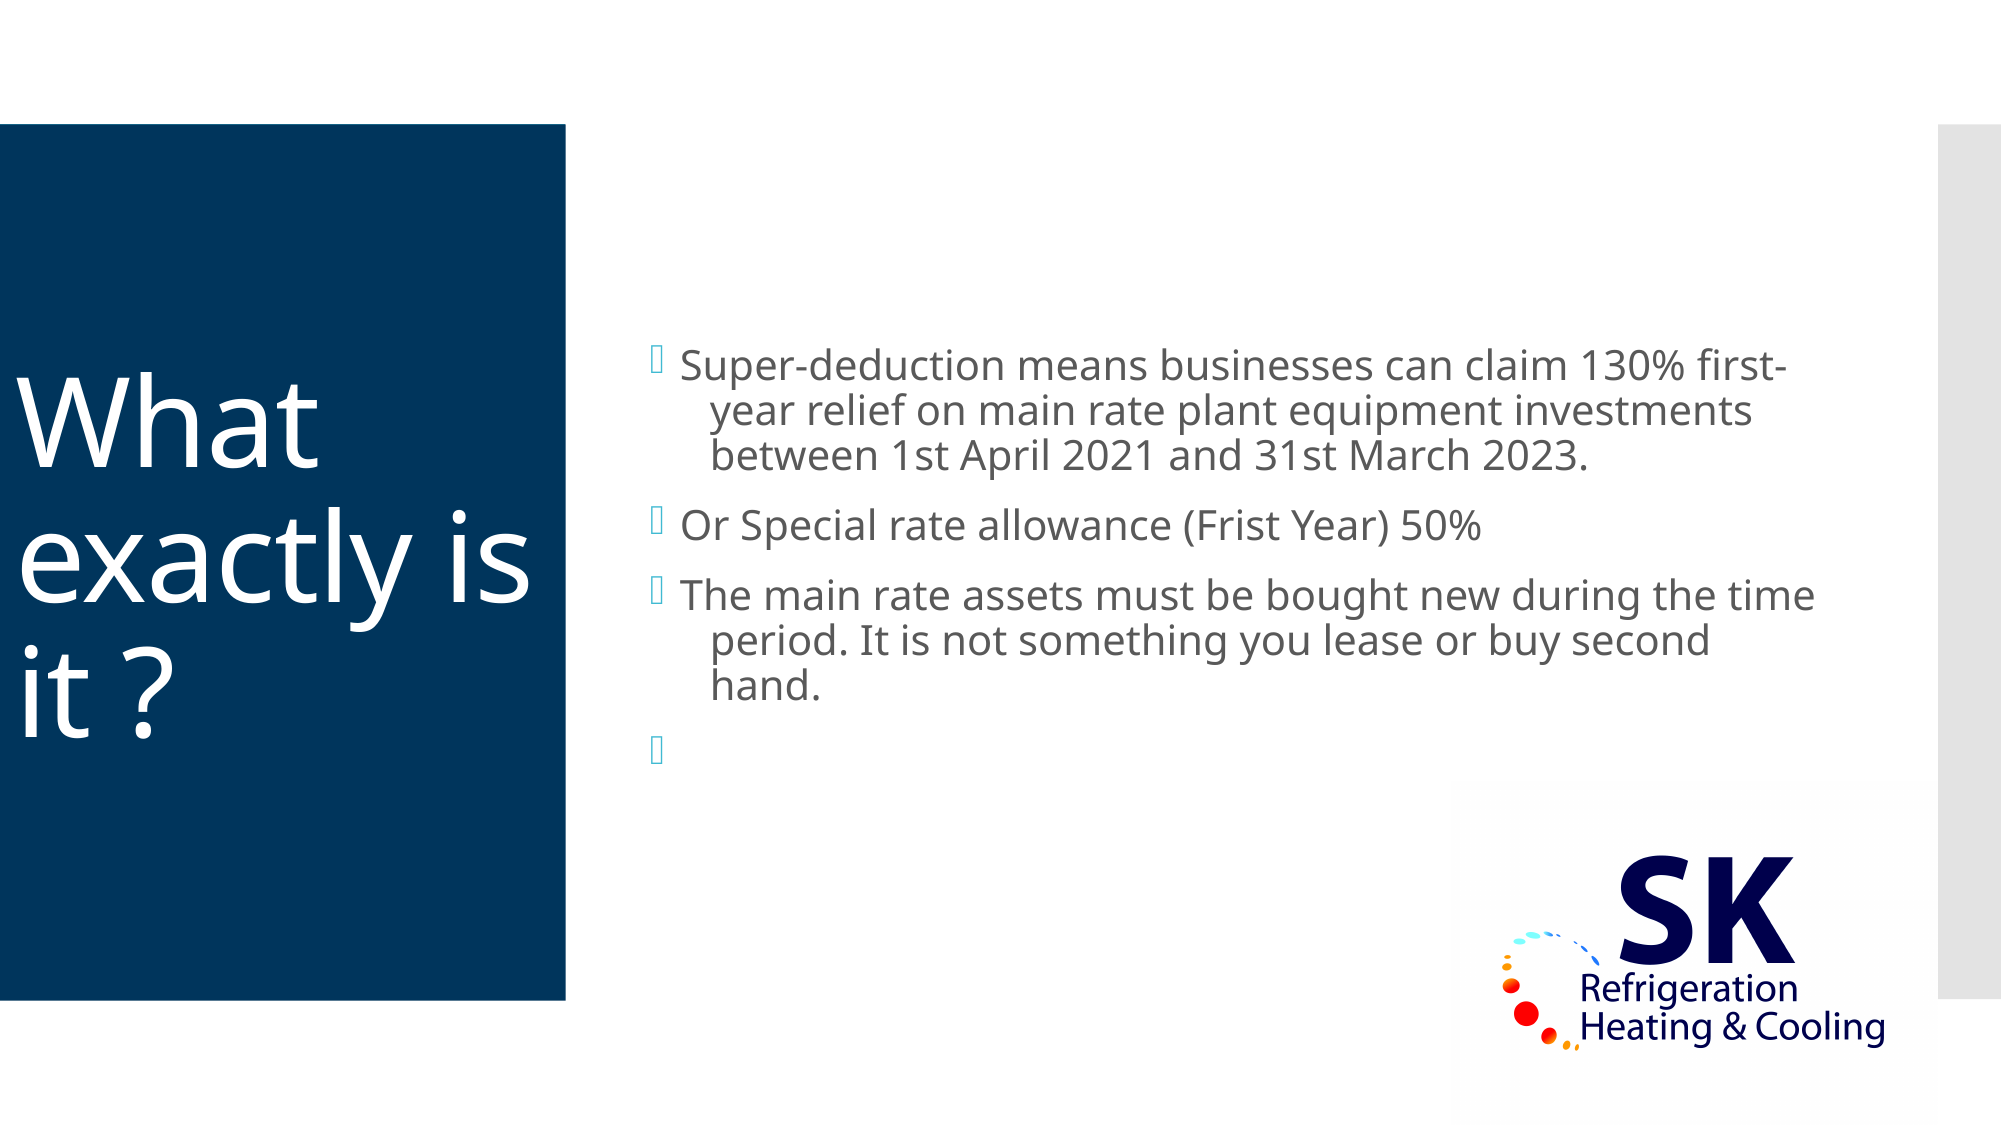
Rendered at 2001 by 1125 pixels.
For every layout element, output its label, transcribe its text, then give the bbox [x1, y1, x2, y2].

list Super-deduction means businesses can claim 130% first-year relief on main rate plant equipment investments between 1st April 2021 and 31st March 2023. Or Special rate allowance (Frist Year) 50% The main rate assets must be bought new during the time period. It is not something you lease or buy second hand. [634, 141, 1835, 982]
picture [1451, 781, 1938, 1125]
title What exactly is it ? [0, 124, 566, 1001]
